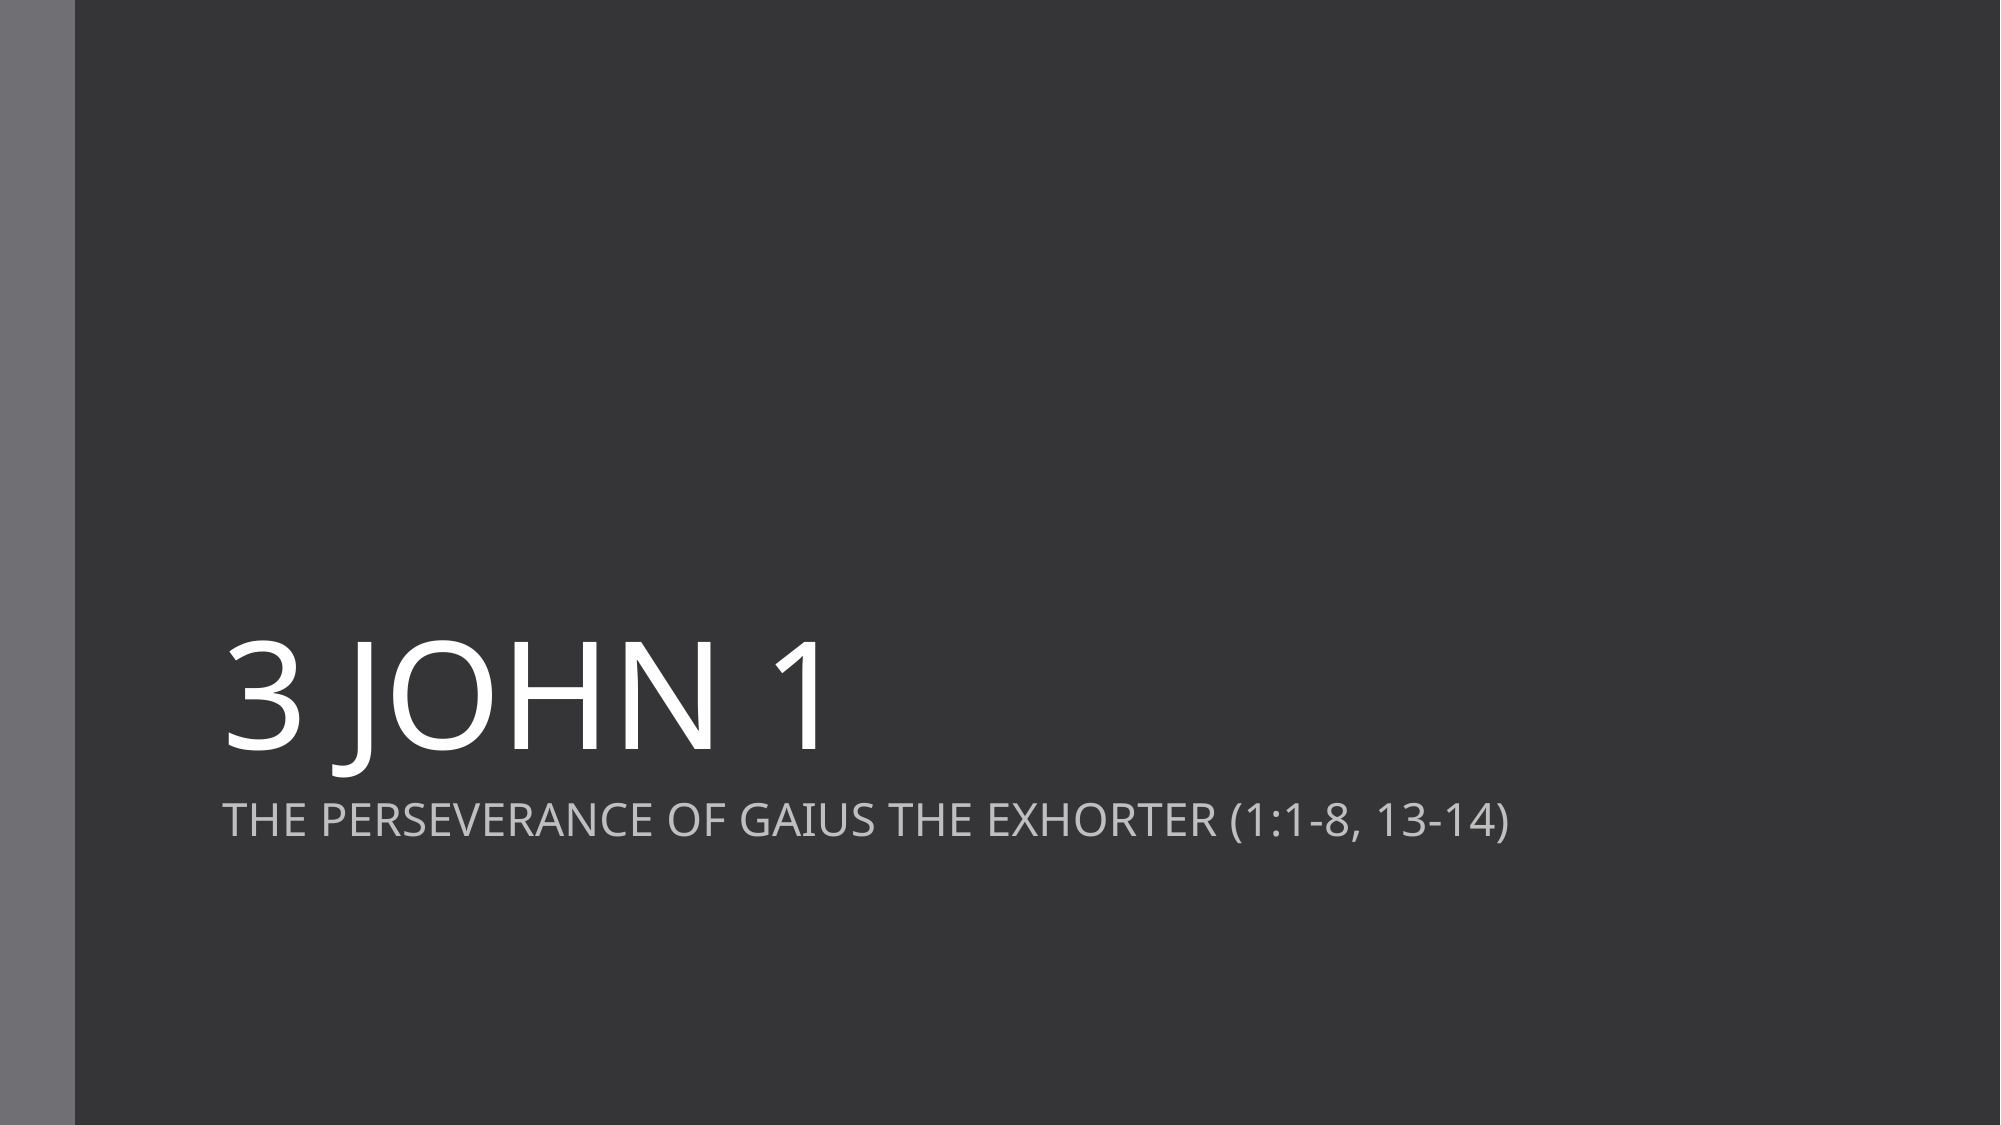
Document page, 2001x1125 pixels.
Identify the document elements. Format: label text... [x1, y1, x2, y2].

subtitle THE PERSEVERANCE OF GAIUS THE EXHORTER (1:1-8, 13-14) [206, 787, 1752, 1066]
title 3 JOHN 1 [206, 124, 1752, 787]
